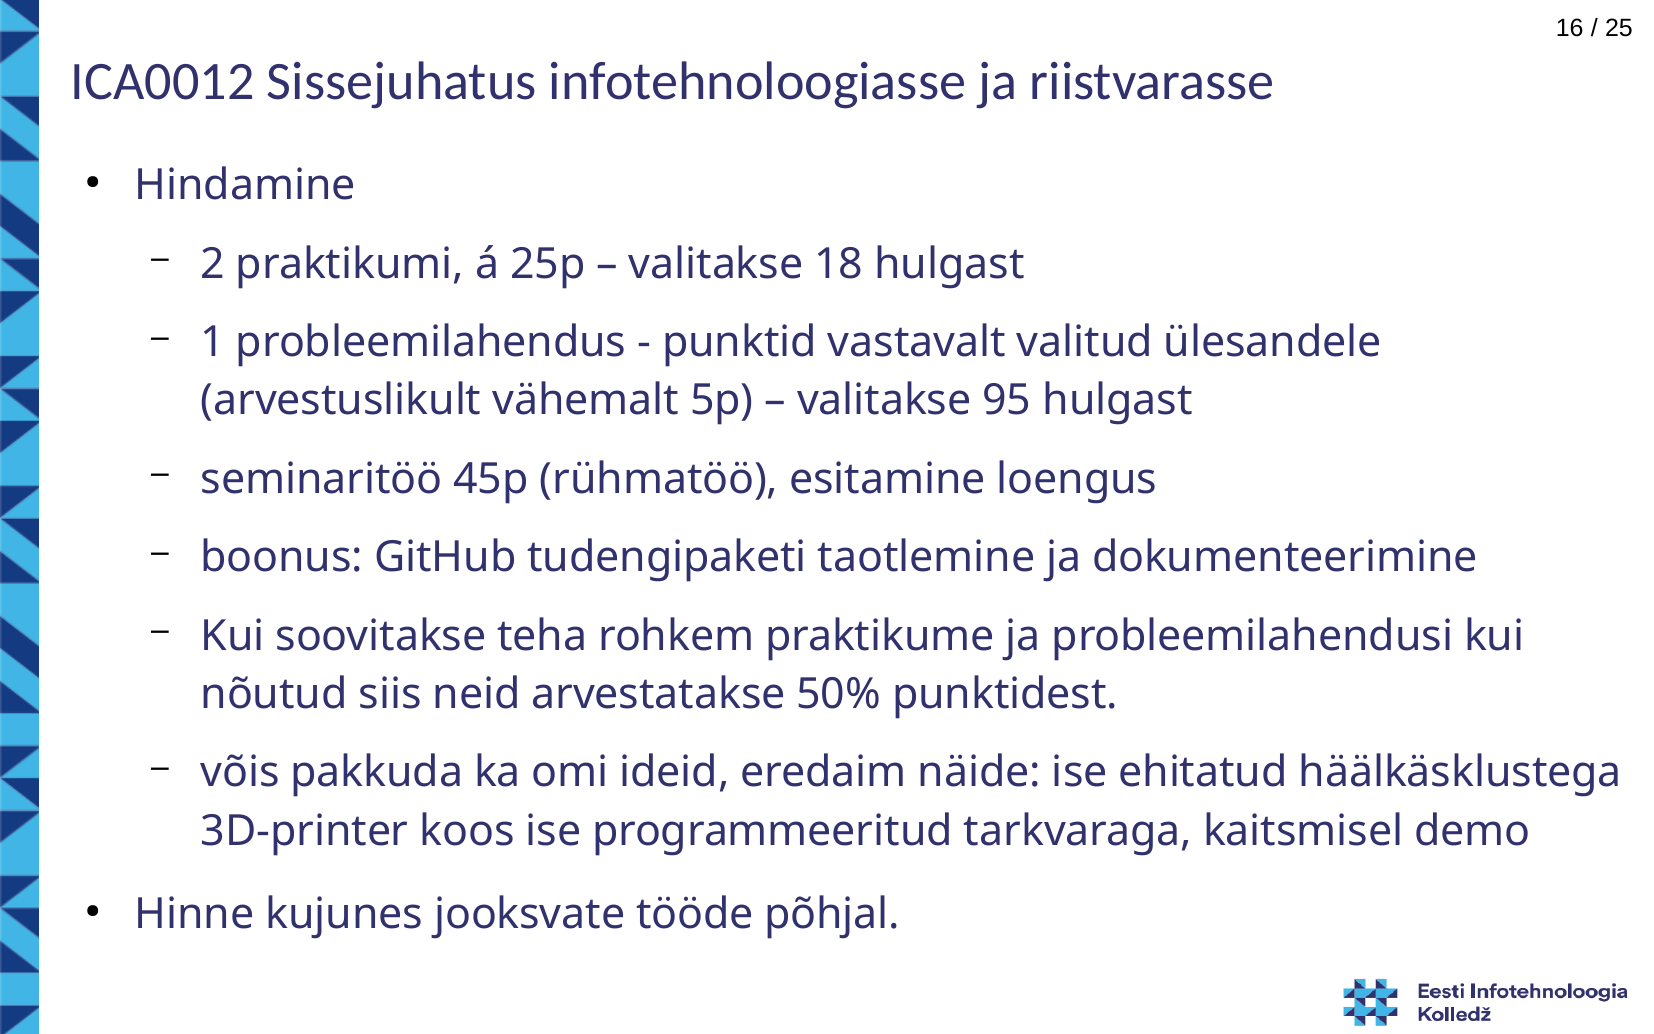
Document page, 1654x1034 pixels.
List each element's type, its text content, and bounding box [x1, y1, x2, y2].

title ICA0012 Sissejuhatus infotehnoloogiasse ja riistvarasse [70, 41, 1630, 130]
list Hindamine 2 praktikumi, á 25p – valitakse 18 hulgast 1 probleemilahendus - punktid vastavalt valitud ülesandele (arvestuslikult vähemalt 5p) – valitakse 95 hulgast seminaritöö 45p (rühmatöö), esitamine loengus boonus: GitHub tudengipaketi taotlemine ja dokumenteerimine Kui soovitakse teha rohkem praktikume ja probleemilahendusi kui nõutud siis neid arvestatakse 50% punktidest. võis pakkuda ka omi ideid, eredaim näide: ise ehitatud häälkäsklustega 3D-printer koos ise programmeeritud tarkvaraga, kaitsmisel demo Hinne kujunes jooksvate tööde põhjal. [68, 153, 1630, 957]
